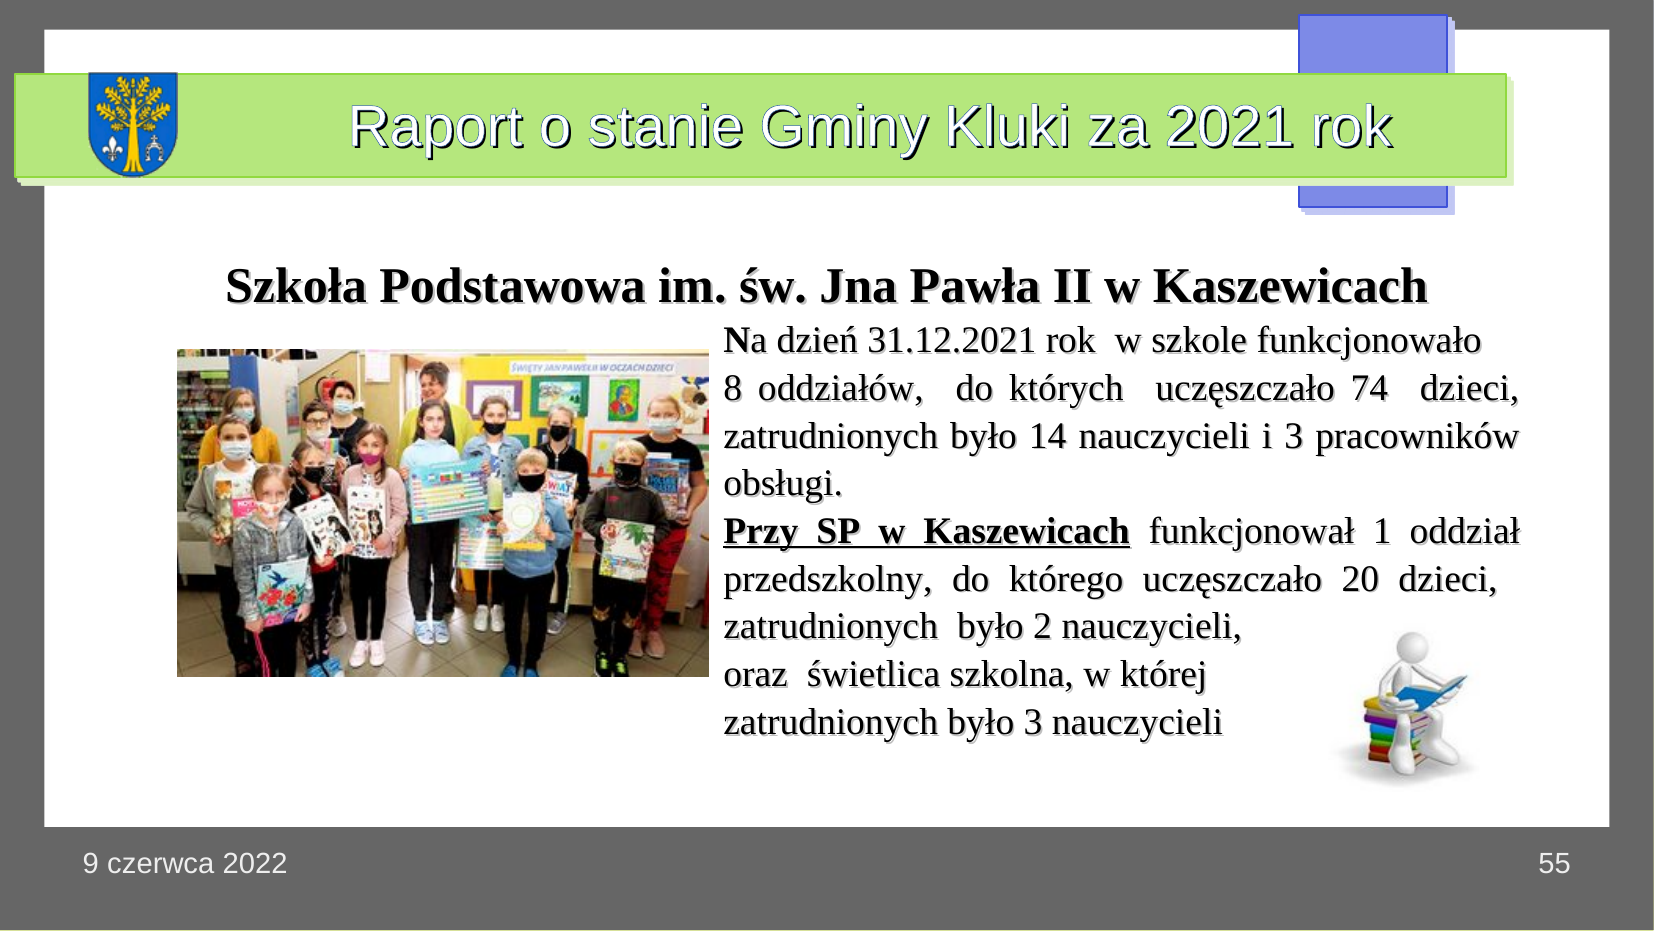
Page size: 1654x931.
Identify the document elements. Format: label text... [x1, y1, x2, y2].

picture [88, 72, 178, 178]
text_box Szkoła Podstawowa im. św. Jna Pawła II w Kaszewicach Na dzień 31.12.2021 rok w szkole funkcjonowało 8 oddziałów, do których uczęszczało 74 dzieci, zatrudnionych było 14 nauczycieli i 3 pracowników obsługi. Przy SP w Kaszewicach funkcjonował 1 oddział przedszkolny, do którego uczęszczało 20 dzieci, zatrudnionych było 2 nauczycieli, oraz świetlica szkolna, w której zatrudnionych było 3 nauczycieli [118, 206, 1536, 739]
picture [1328, 620, 1501, 792]
title Raport o stanie Gminy Kluki za 2021 rok [242, 73, 1654, 178]
picture [177, 349, 709, 677]
